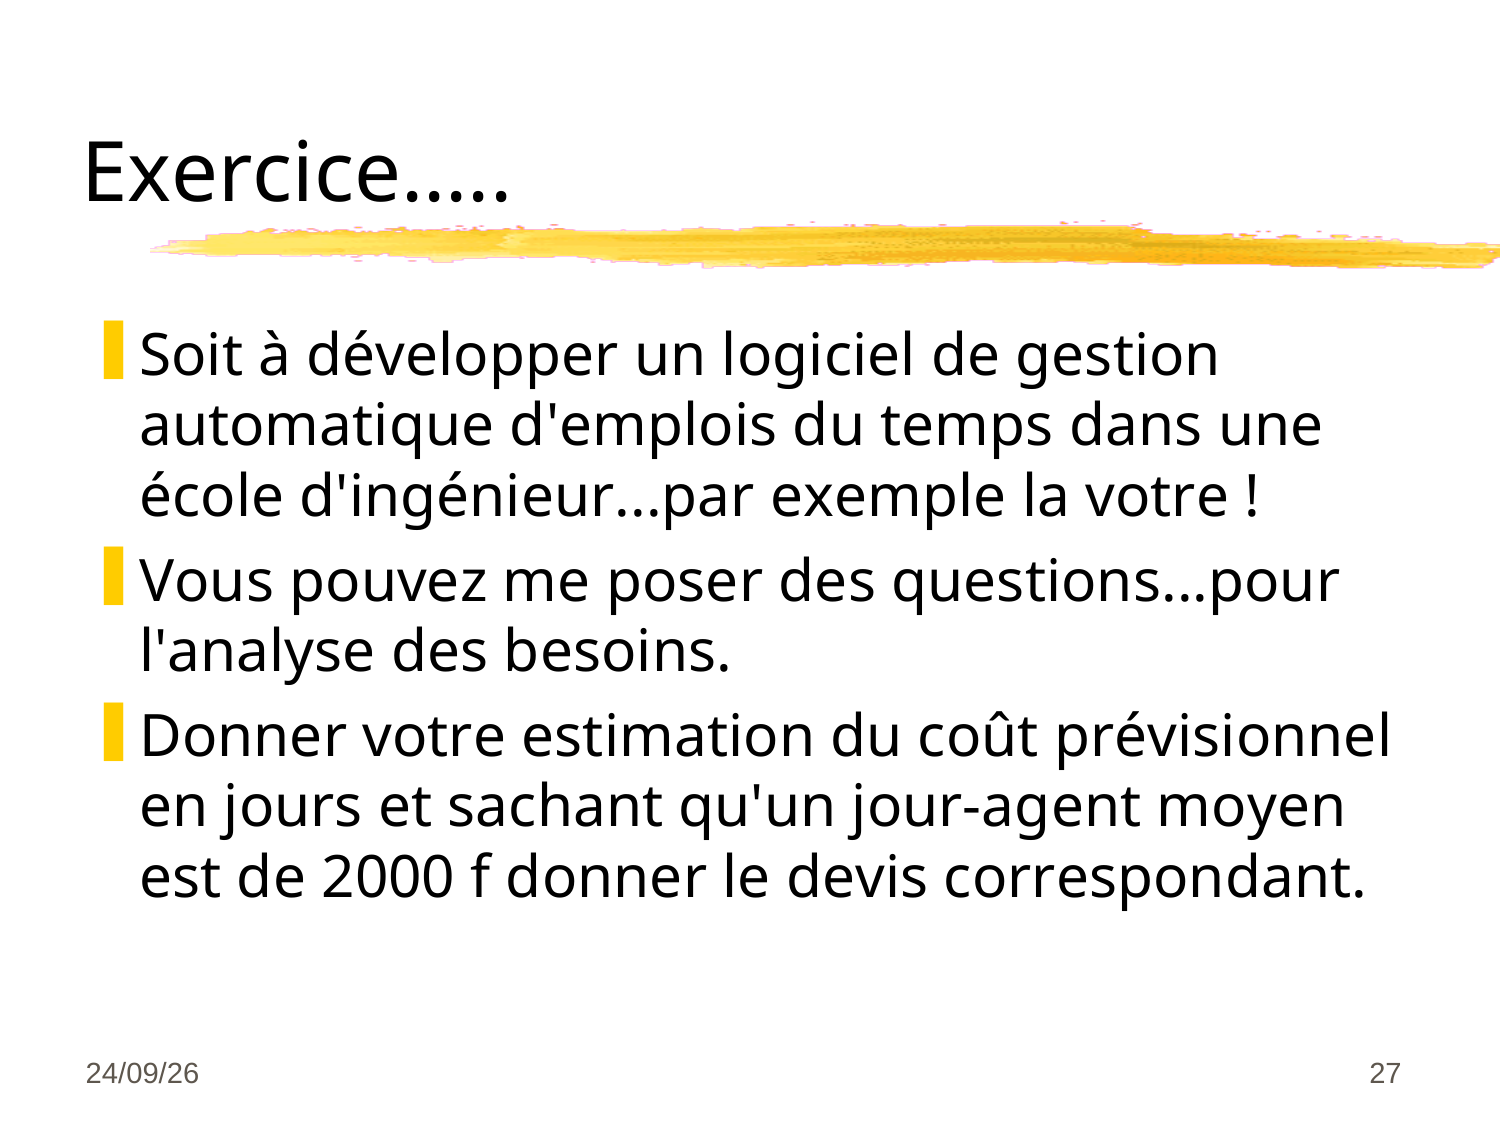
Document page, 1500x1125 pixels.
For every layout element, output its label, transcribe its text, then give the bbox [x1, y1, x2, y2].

picture [150, 215, 1500, 279]
title Exercice..... [66, 37, 1342, 225]
text_box 20/01/15 [70, 1021, 384, 1097]
text_box <numéro> [1104, 1021, 1417, 1097]
list Soit à développer un logiciel de gestion automatique d'emplois du temps dans une école d'ingénieur...par exemple la votre ! Vous pouvez me poser des questions...pour l'analyse des besoins. Donner votre estimation du coût prévisionnel en jours et sachant qu'un jour-agent moyen est de 2000 f donner le devis correspondant. [74, 309, 1417, 994]
